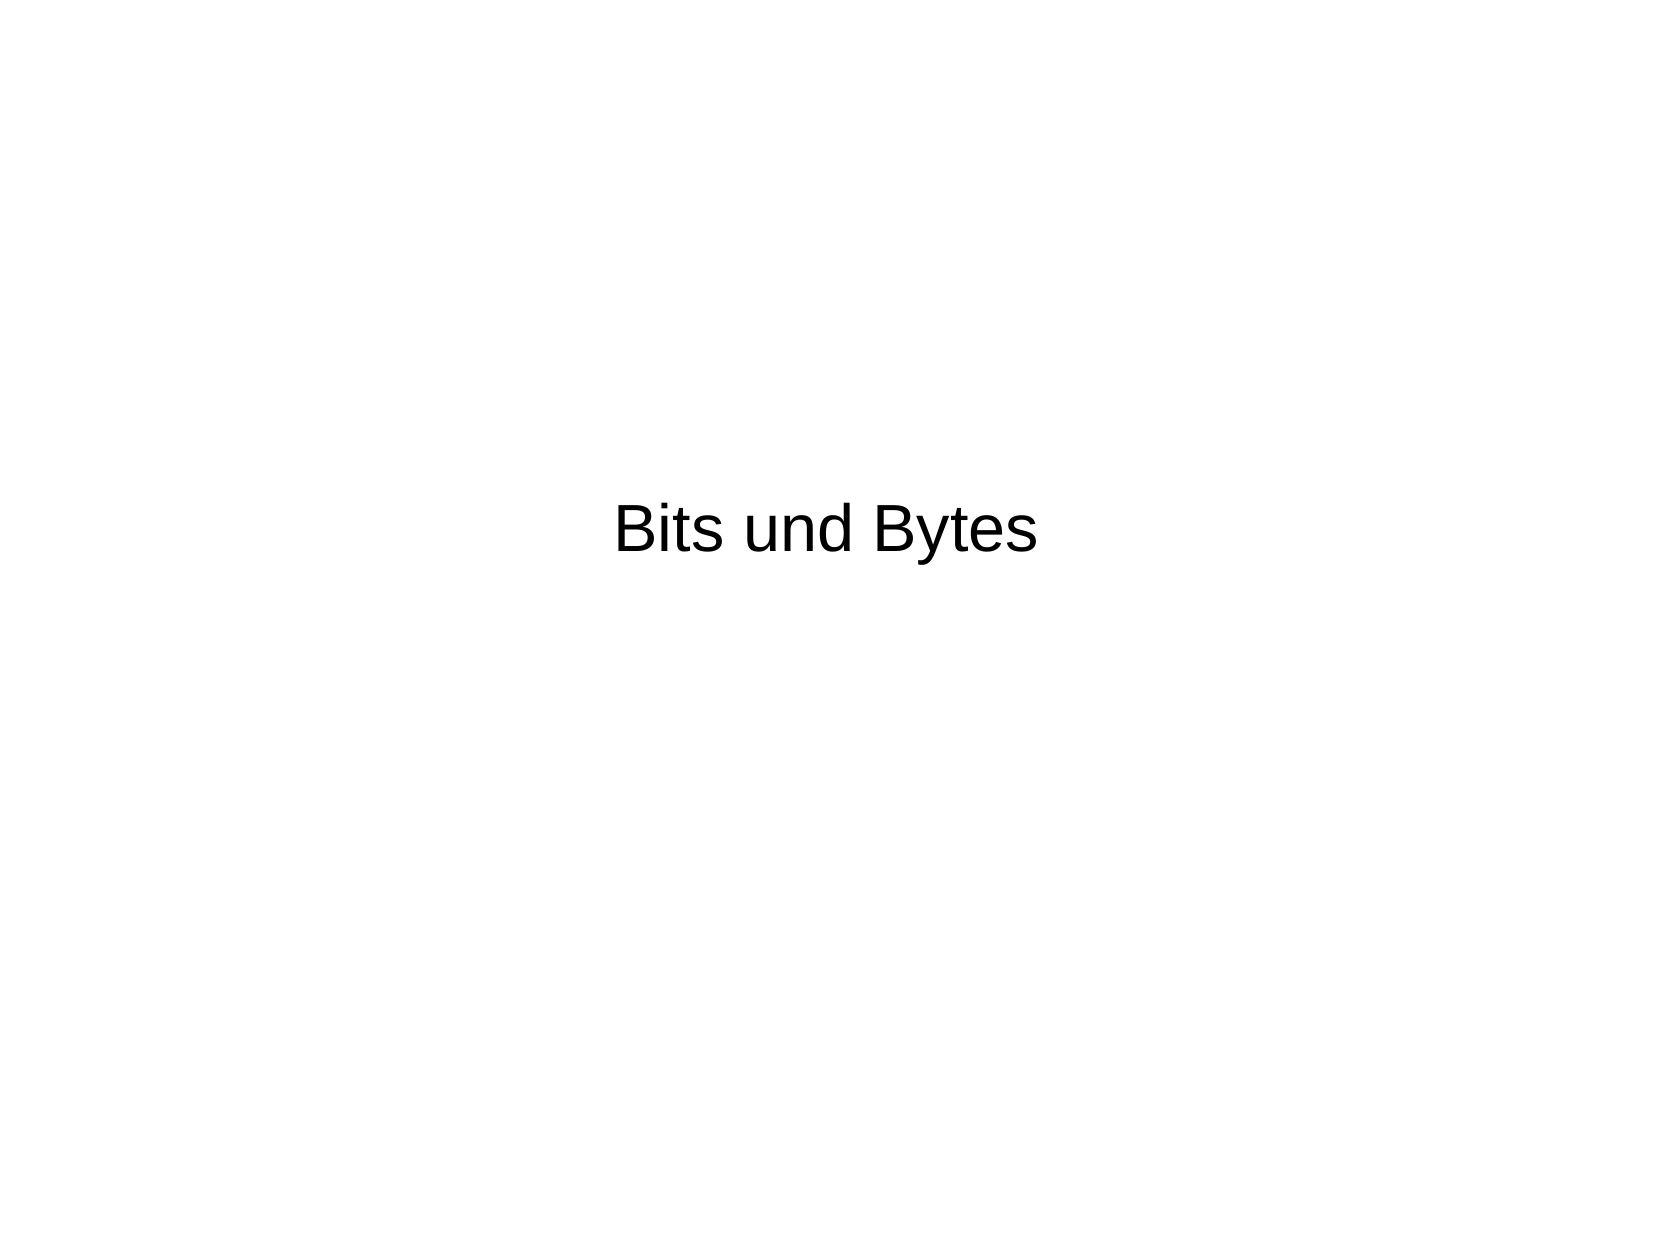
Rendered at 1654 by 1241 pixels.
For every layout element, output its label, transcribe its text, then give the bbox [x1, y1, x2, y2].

subtitle Bits und Bytes [82, 49, 1571, 1008]
